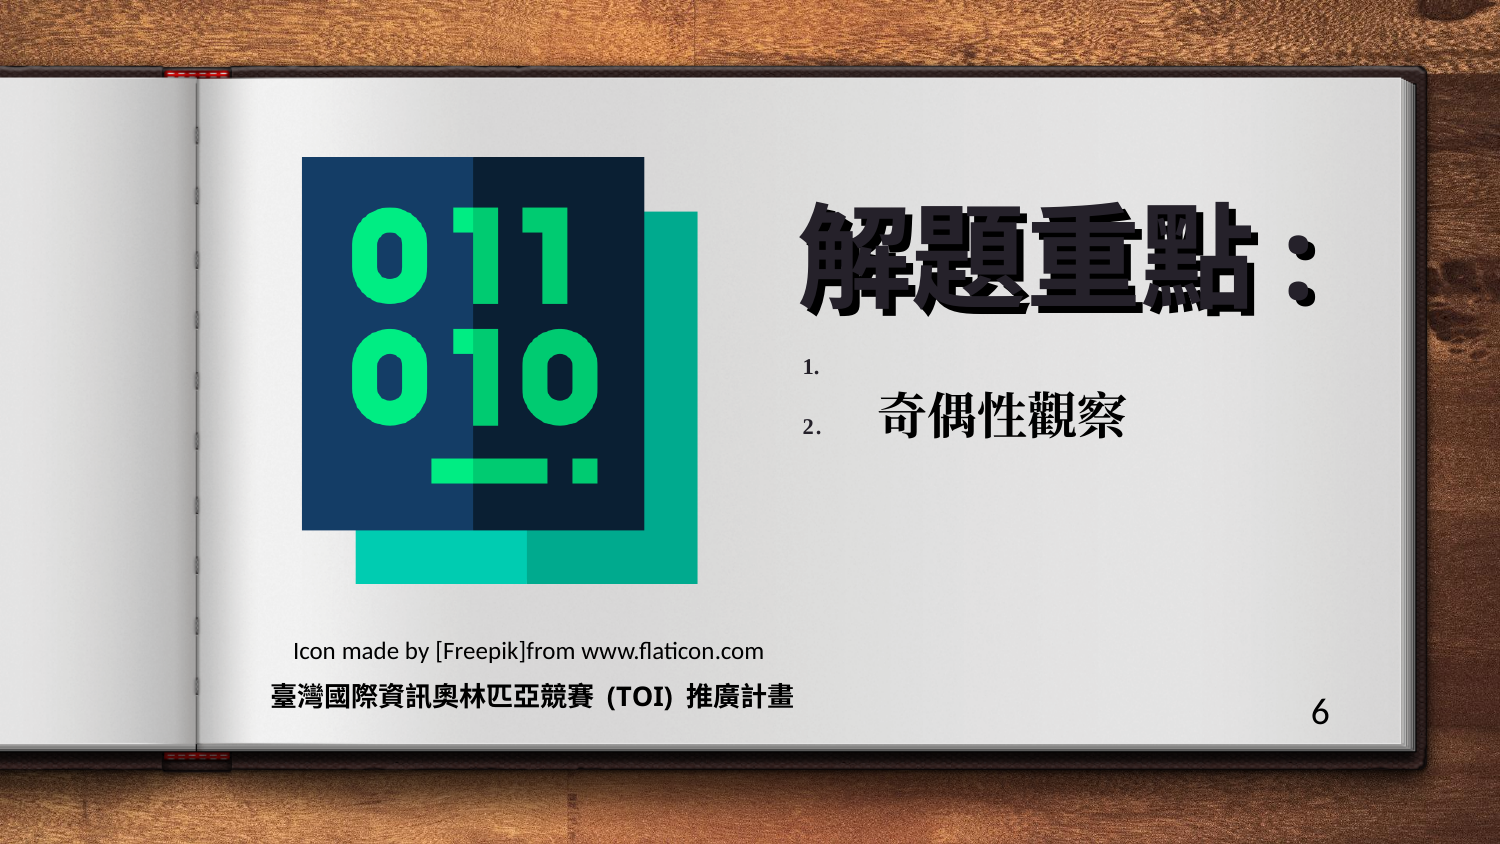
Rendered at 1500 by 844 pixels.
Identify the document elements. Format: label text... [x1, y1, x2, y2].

title 解題重點: [782, 146, 1313, 338]
picture [286, 157, 713, 584]
subtitle 奇偶性觀察 [787, 309, 1361, 584]
text_box Icon made by [Freepik]from www.flaticon.com [278, 627, 867, 672]
text_box [1295, 672, 1386, 737]
